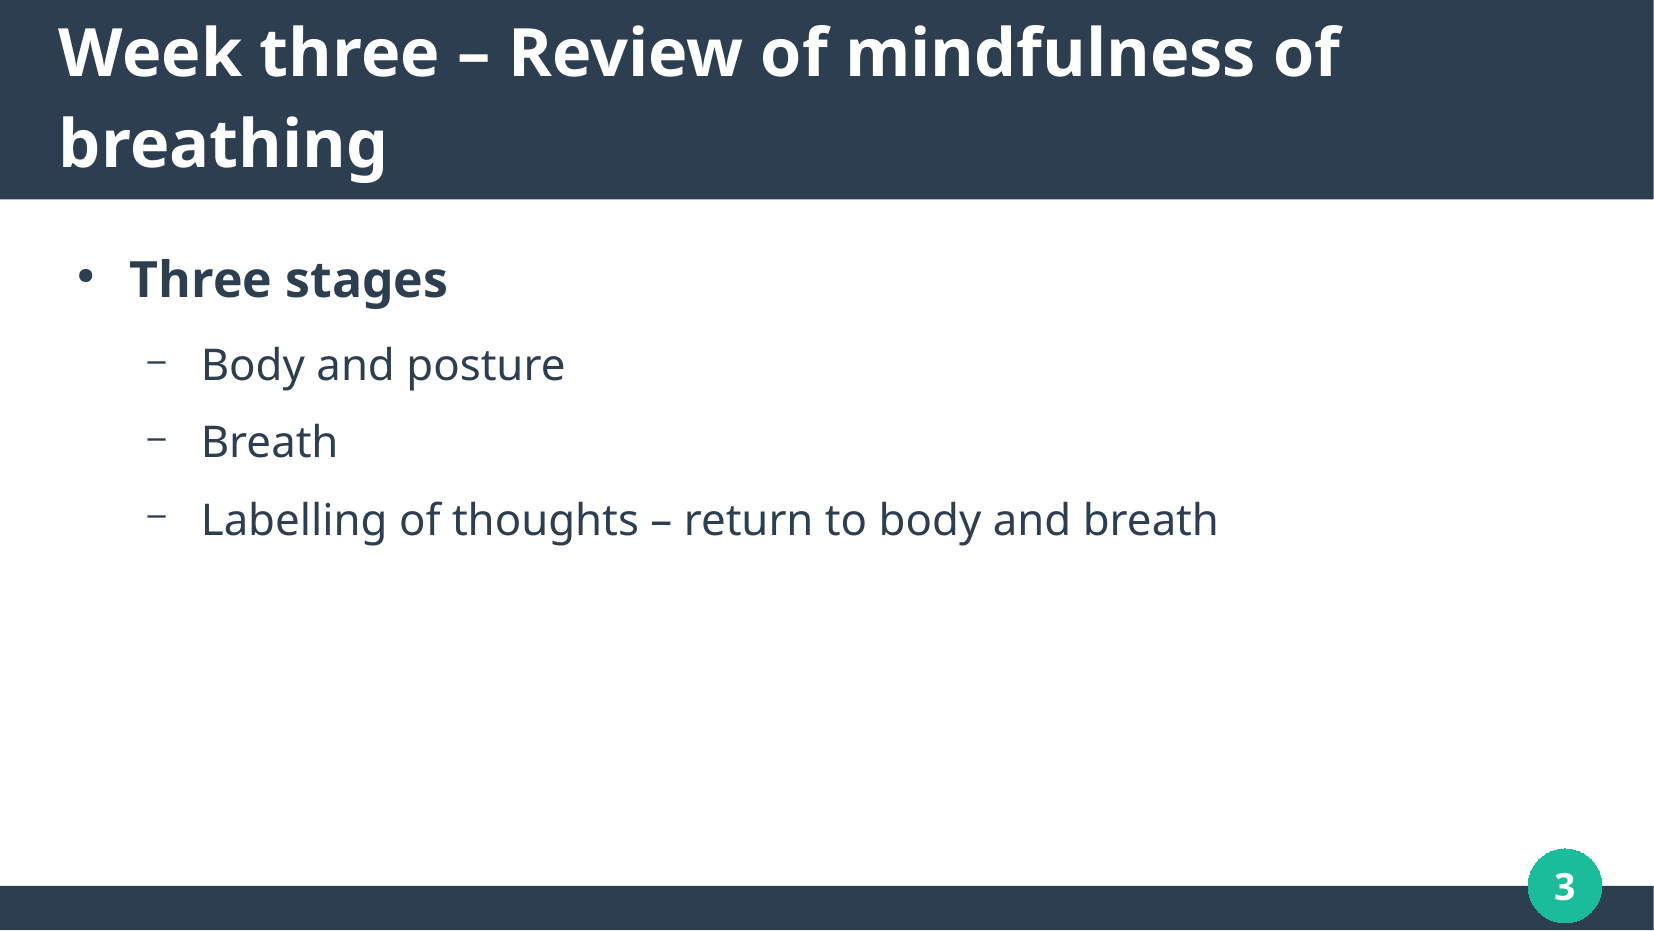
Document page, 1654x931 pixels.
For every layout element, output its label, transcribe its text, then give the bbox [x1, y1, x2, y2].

title Week three – Review of mindfulness of breathing [59, 37, 1595, 156]
list Three stages Body and posture Breath Labelling of thoughts – return to body and breath [59, 243, 1595, 864]
